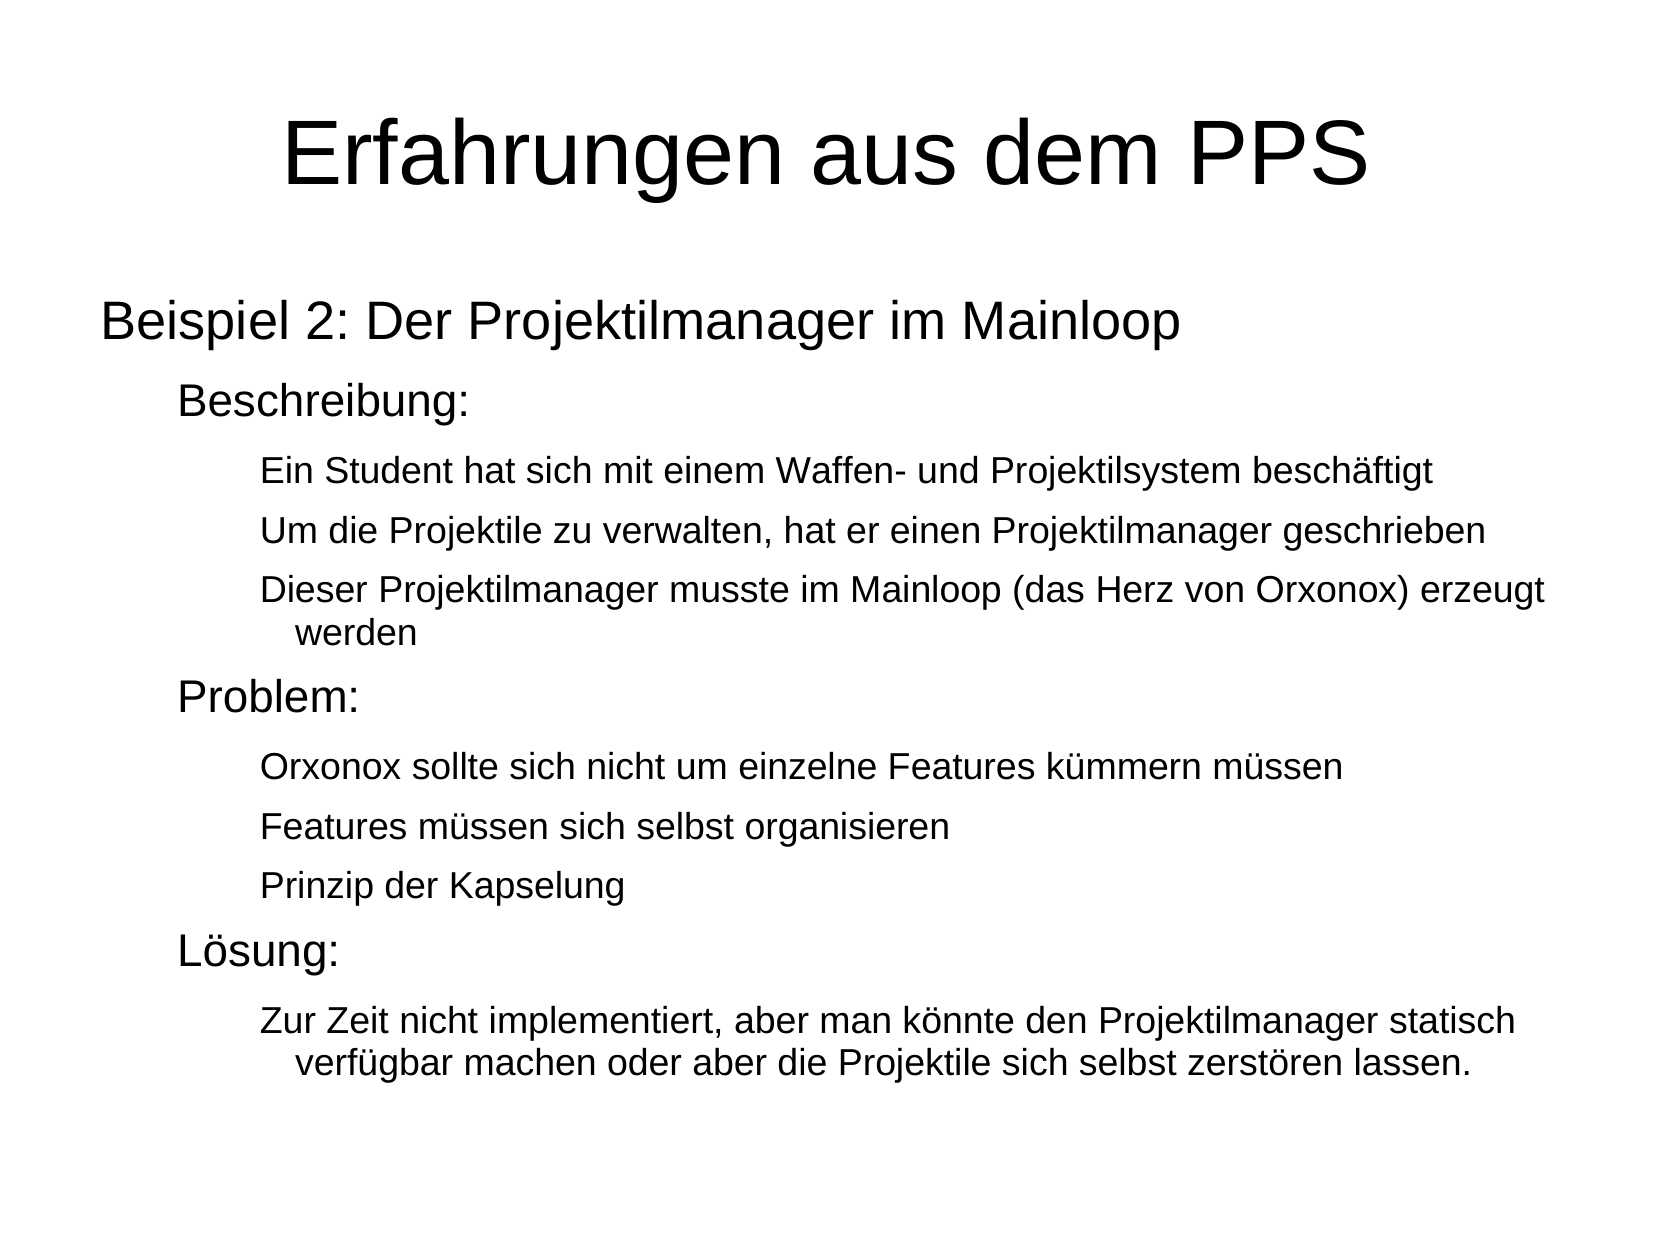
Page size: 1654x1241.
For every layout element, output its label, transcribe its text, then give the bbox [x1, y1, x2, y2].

title Erfahrungen aus dem PPS [82, 56, 1571, 250]
list Beispiel 2: Der Projektilmanager im Mainloop Beschreibung: Ein Student hat sich mit einem Waffen- und Projektilsystem beschäftigt Um die Projektile zu verwalten, hat er einen Projektilmanager geschrieben Dieser Projektilmanager musste im Mainloop (das Herz von Orxonox) erzeugt werden Problem: Orxonox sollte sich nicht um einzelne Features kümmern müssen Features müssen sich selbst organisieren Prinzip der Kapselung Lösung: Zur Zeit nicht implementiert, aber man könnte den Projektilmanager statisch verfügbar machen oder aber die Projektile sich selbst zerstören lassen. [82, 290, 1571, 1094]
